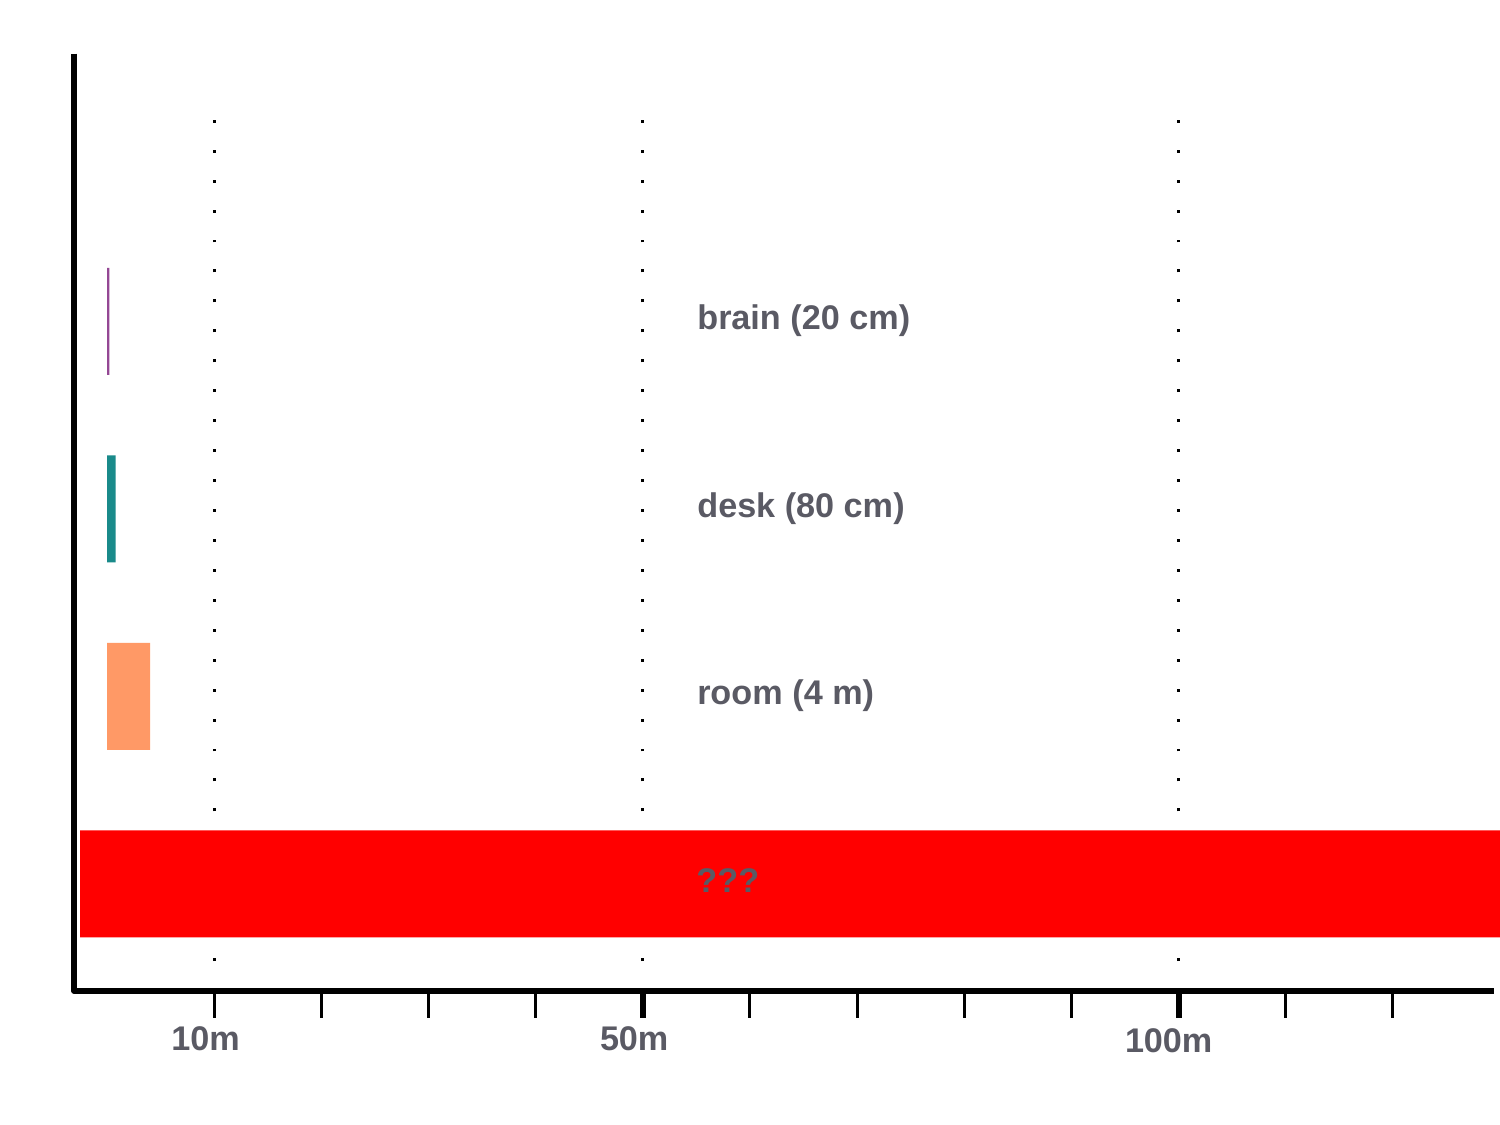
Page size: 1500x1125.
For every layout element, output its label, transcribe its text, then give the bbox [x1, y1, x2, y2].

text_box 10m [171, 1017, 279, 1057]
text_box [107, 642, 151, 750]
text_box 50m [600, 1017, 708, 1057]
text_box [80, 830, 1500, 938]
text_box brain (20 cm) [697, 296, 911, 335]
text_box room (4 m) [697, 671, 875, 710]
text_box [107, 455, 116, 563]
text_box 100m [1125, 1019, 1276, 1059]
text_box ??? [696, 859, 760, 898]
text_box desk (80 cm) [697, 484, 906, 523]
